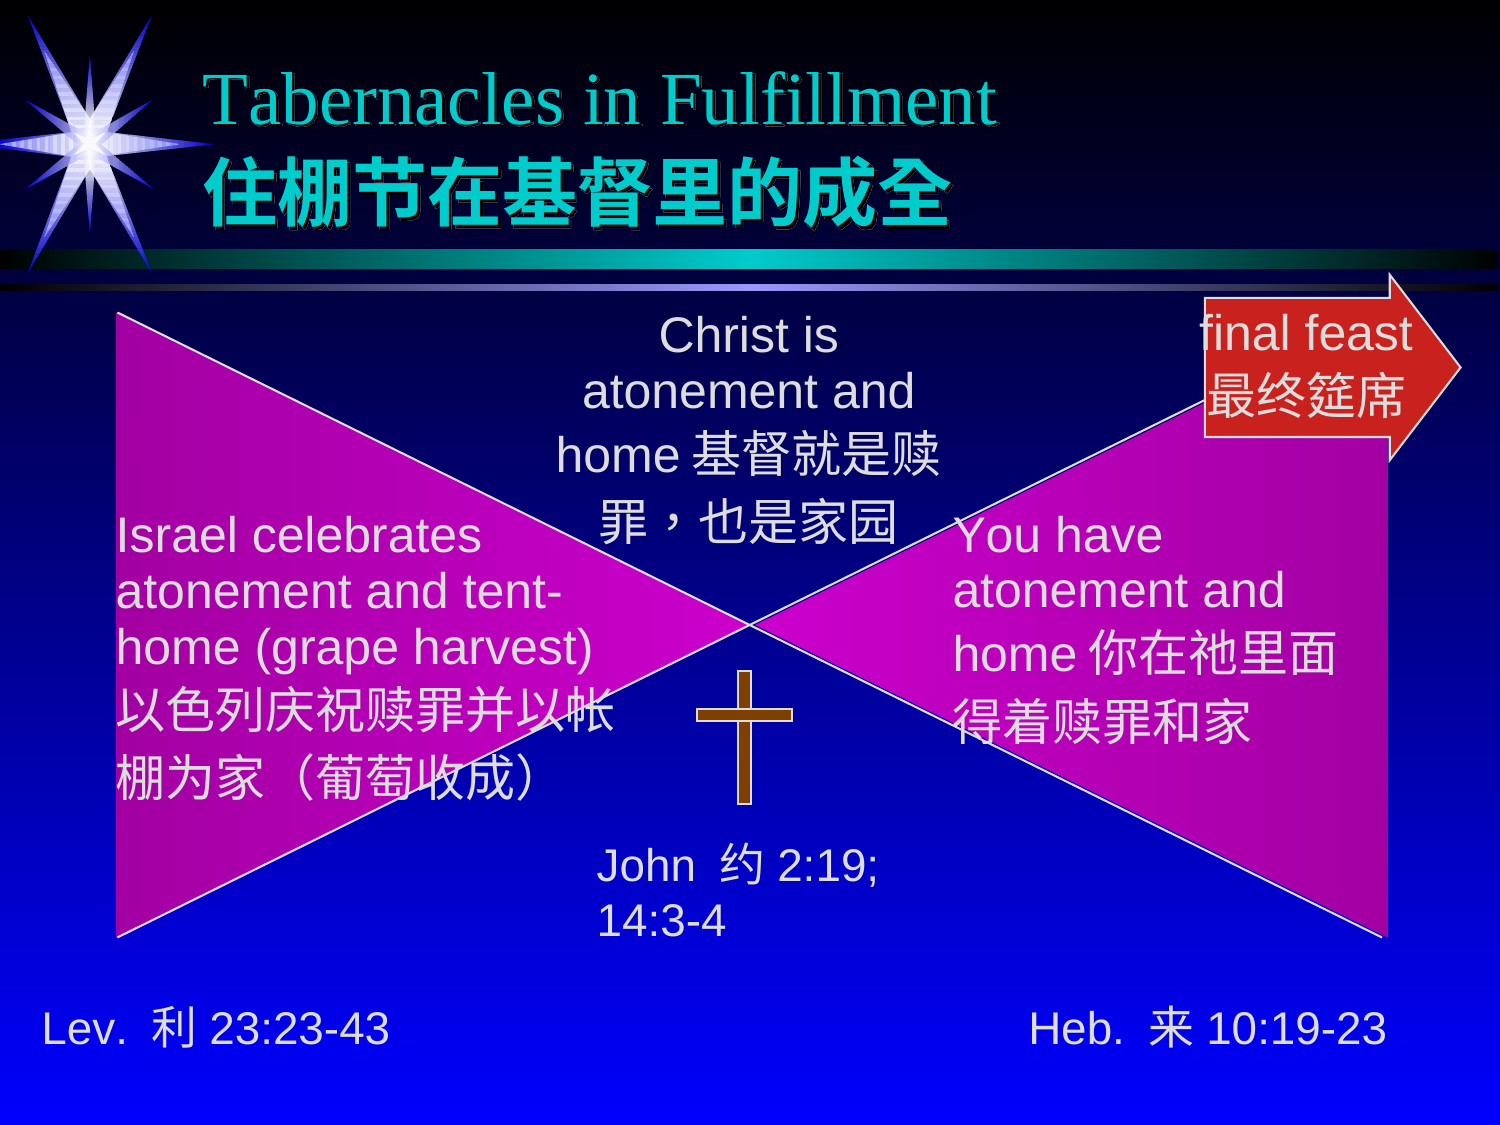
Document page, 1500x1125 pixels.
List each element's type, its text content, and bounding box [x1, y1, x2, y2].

text_box Christ is atonement and home基督就是赎罪，也是家园 [531, 299, 966, 564]
text_box [1010, 403, 1388, 938]
text_box [667, 586, 745, 664]
text_box John 约2:19; 14:3-4 [581, 825, 914, 954]
text_box Lev. 利23:23-43 [26, 987, 540, 1066]
text_box Heb. 来10:19-23 [1013, 987, 1474, 1066]
title Tabernacles in Fulfillment 住棚节在基督里的成全 [187, 56, 1463, 244]
text_box You have atonement and home你在祂里面得着赎罪和家 [937, 499, 1382, 763]
text_box Israel celebrates atonement and tent-home (grape harvest) 以色列庆祝赎罪并以帐棚为家（葡萄收成） [100, 499, 667, 819]
text_box [755, 564, 937, 715]
text_box [116, 312, 490, 499]
text_box [696, 671, 792, 804]
text_box [116, 819, 352, 938]
text_box final feast 最终筵席 [1204, 274, 1461, 461]
